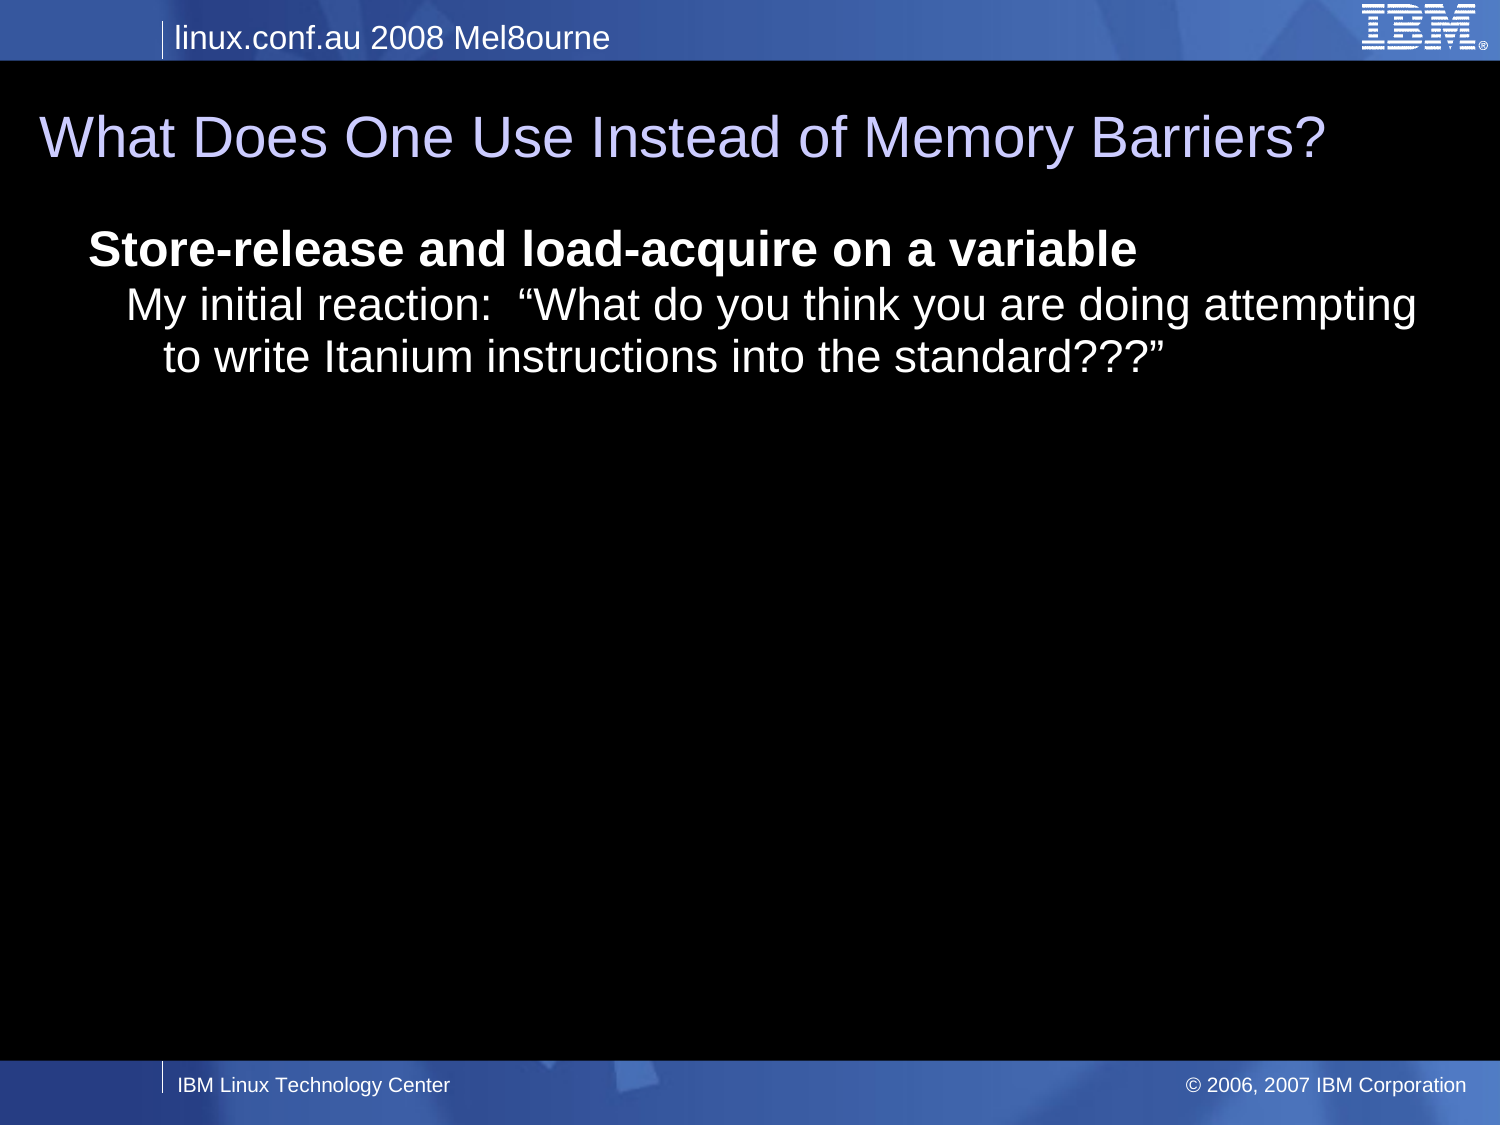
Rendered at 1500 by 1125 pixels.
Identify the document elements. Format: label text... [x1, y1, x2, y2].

picture [0, 0, 1500, 60]
picture [0, 1061, 1500, 1125]
title What Does One Use Instead of Memory Barriers? [25, 94, 1378, 177]
list Store-release and load-acquire on a variable My initial reaction: “What do you think you are doing attempting to write Itanium instructions into the standard???” [73, 218, 1438, 1061]
